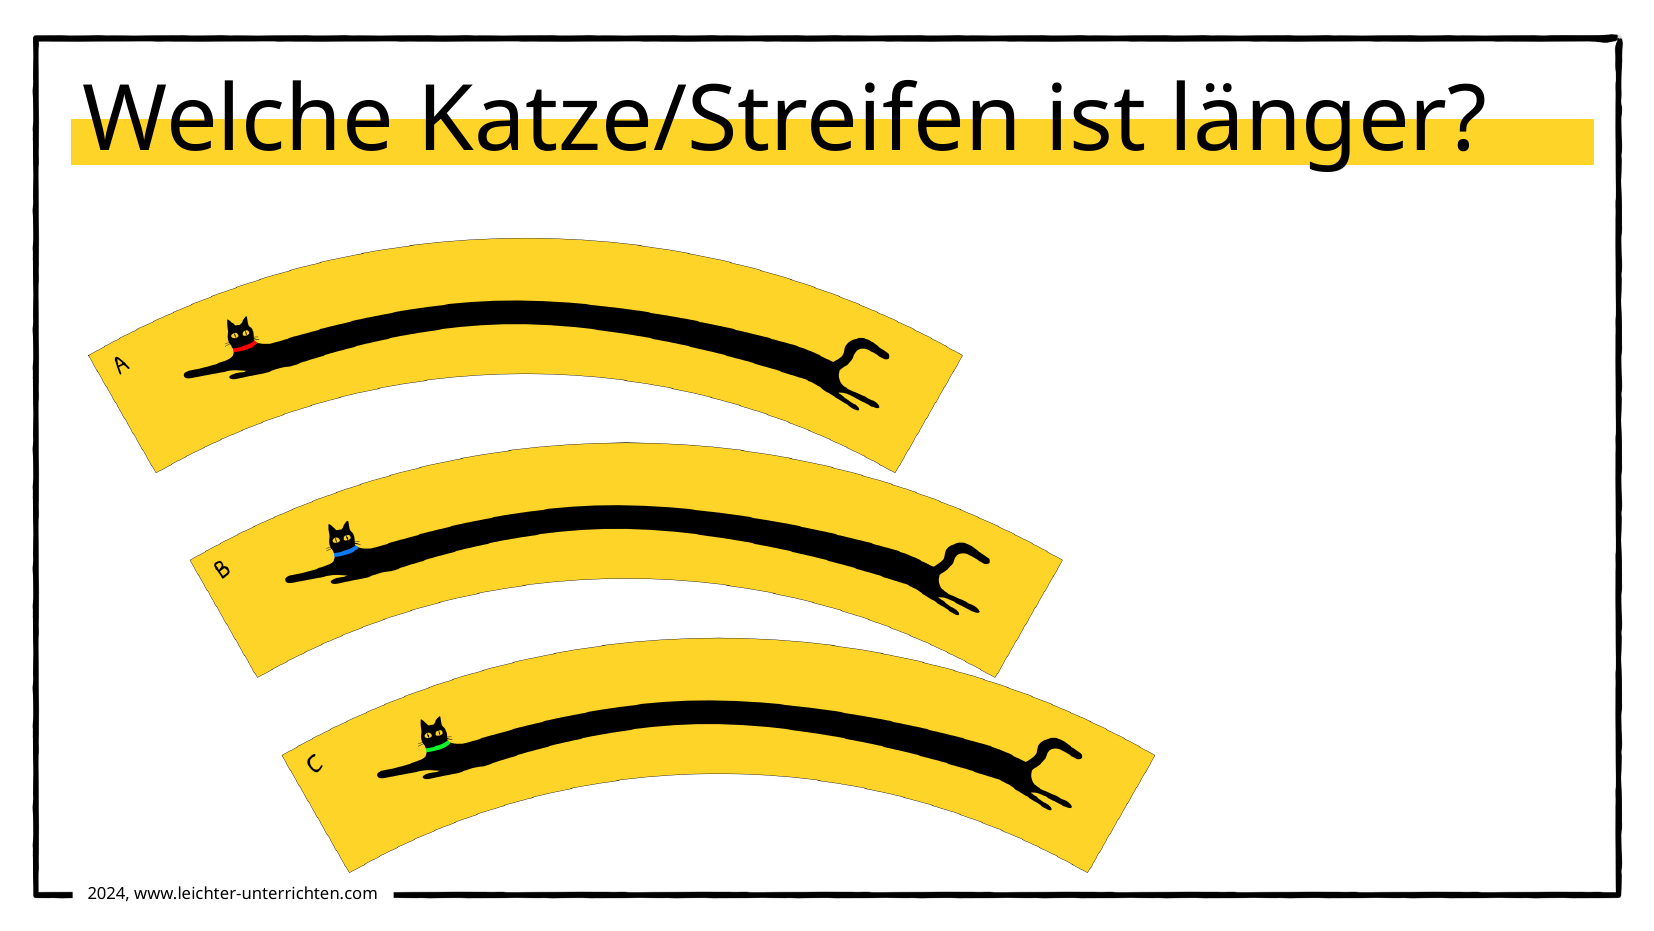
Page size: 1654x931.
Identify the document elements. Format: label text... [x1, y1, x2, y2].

title Welche Katze/Streifen ist länger? [82, 0, 1654, 241]
picture [29, 32, 1625, 901]
